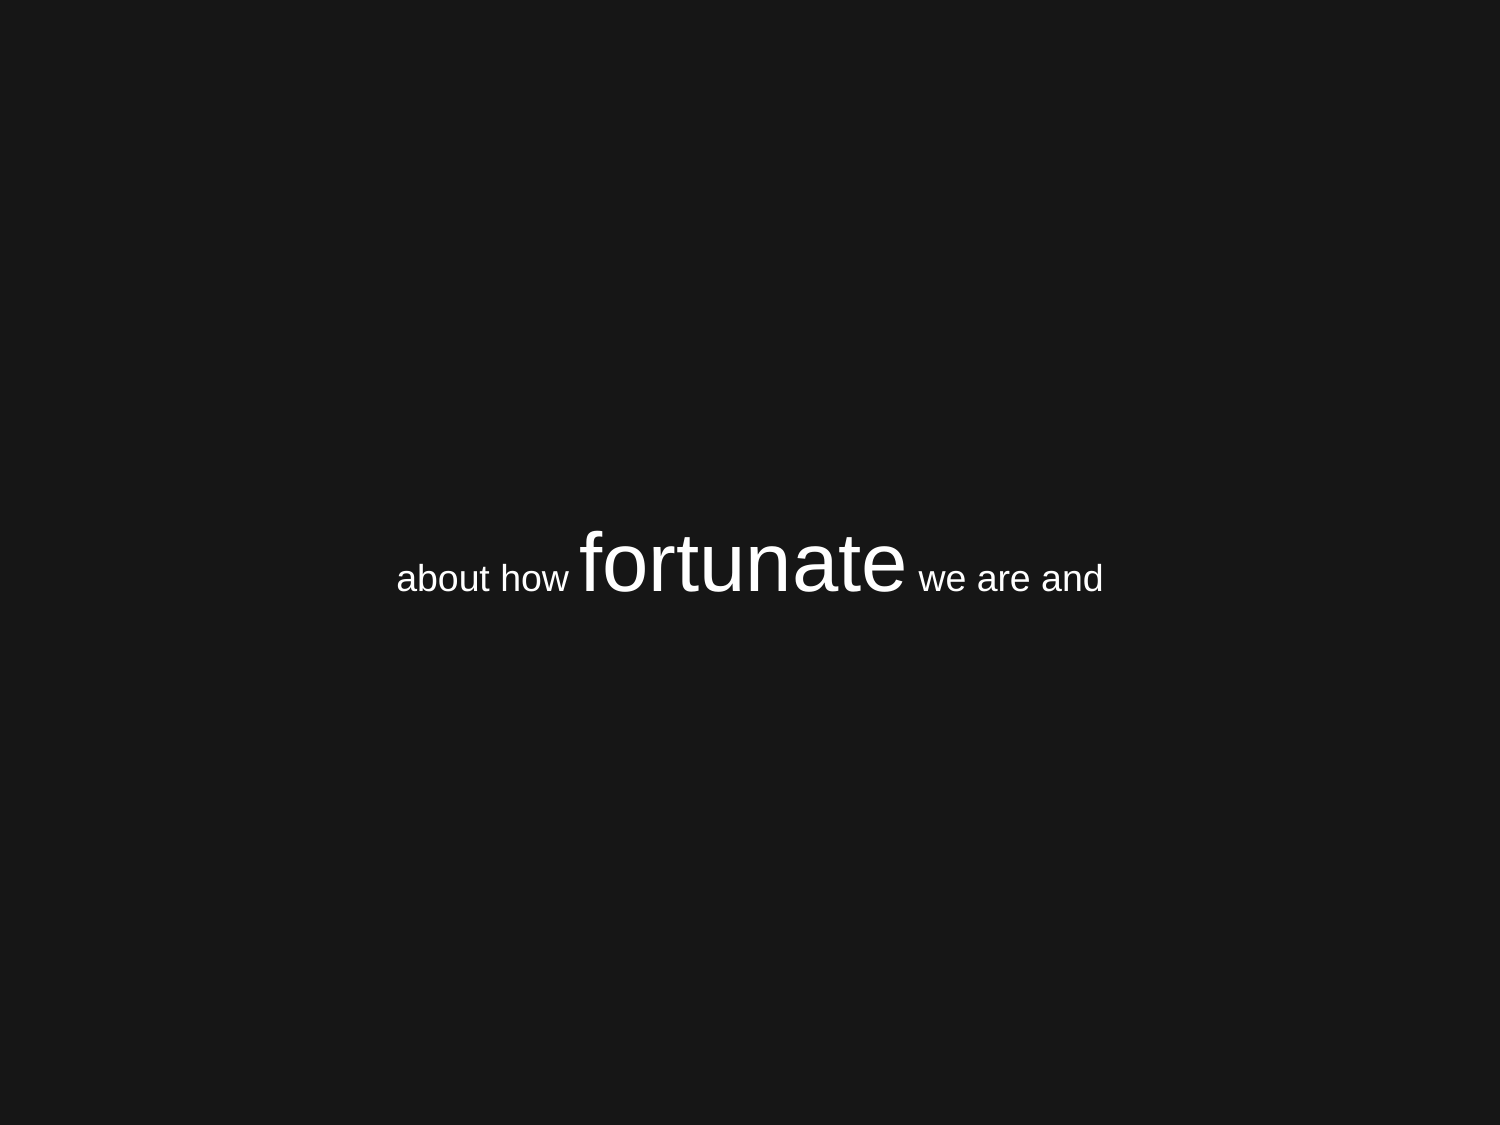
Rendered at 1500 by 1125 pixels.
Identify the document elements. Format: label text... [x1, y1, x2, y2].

text_box about how fortunate we are and [0, 500, 1500, 616]
